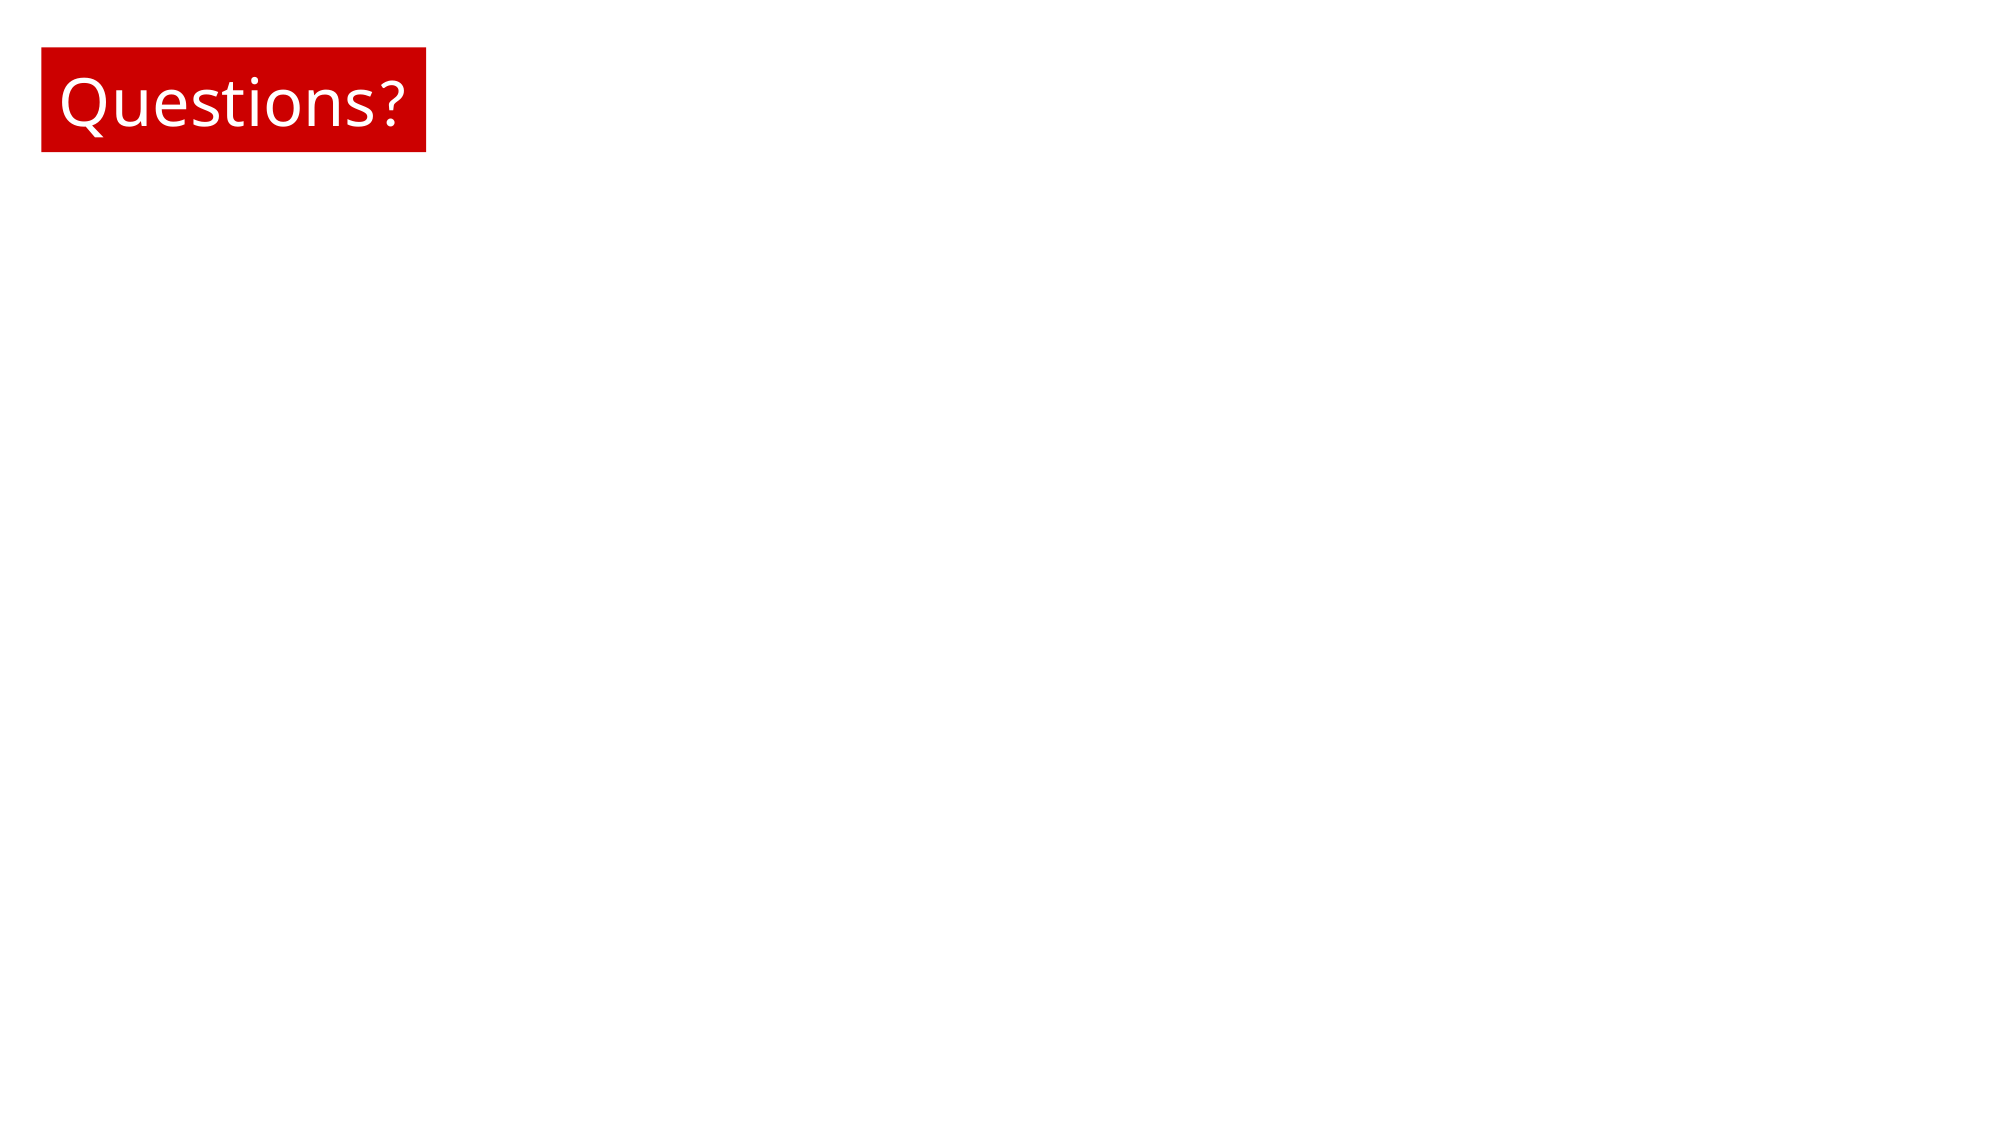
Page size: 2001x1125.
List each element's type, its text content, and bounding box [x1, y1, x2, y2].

text_box Questions? [41, 47, 425, 153]
